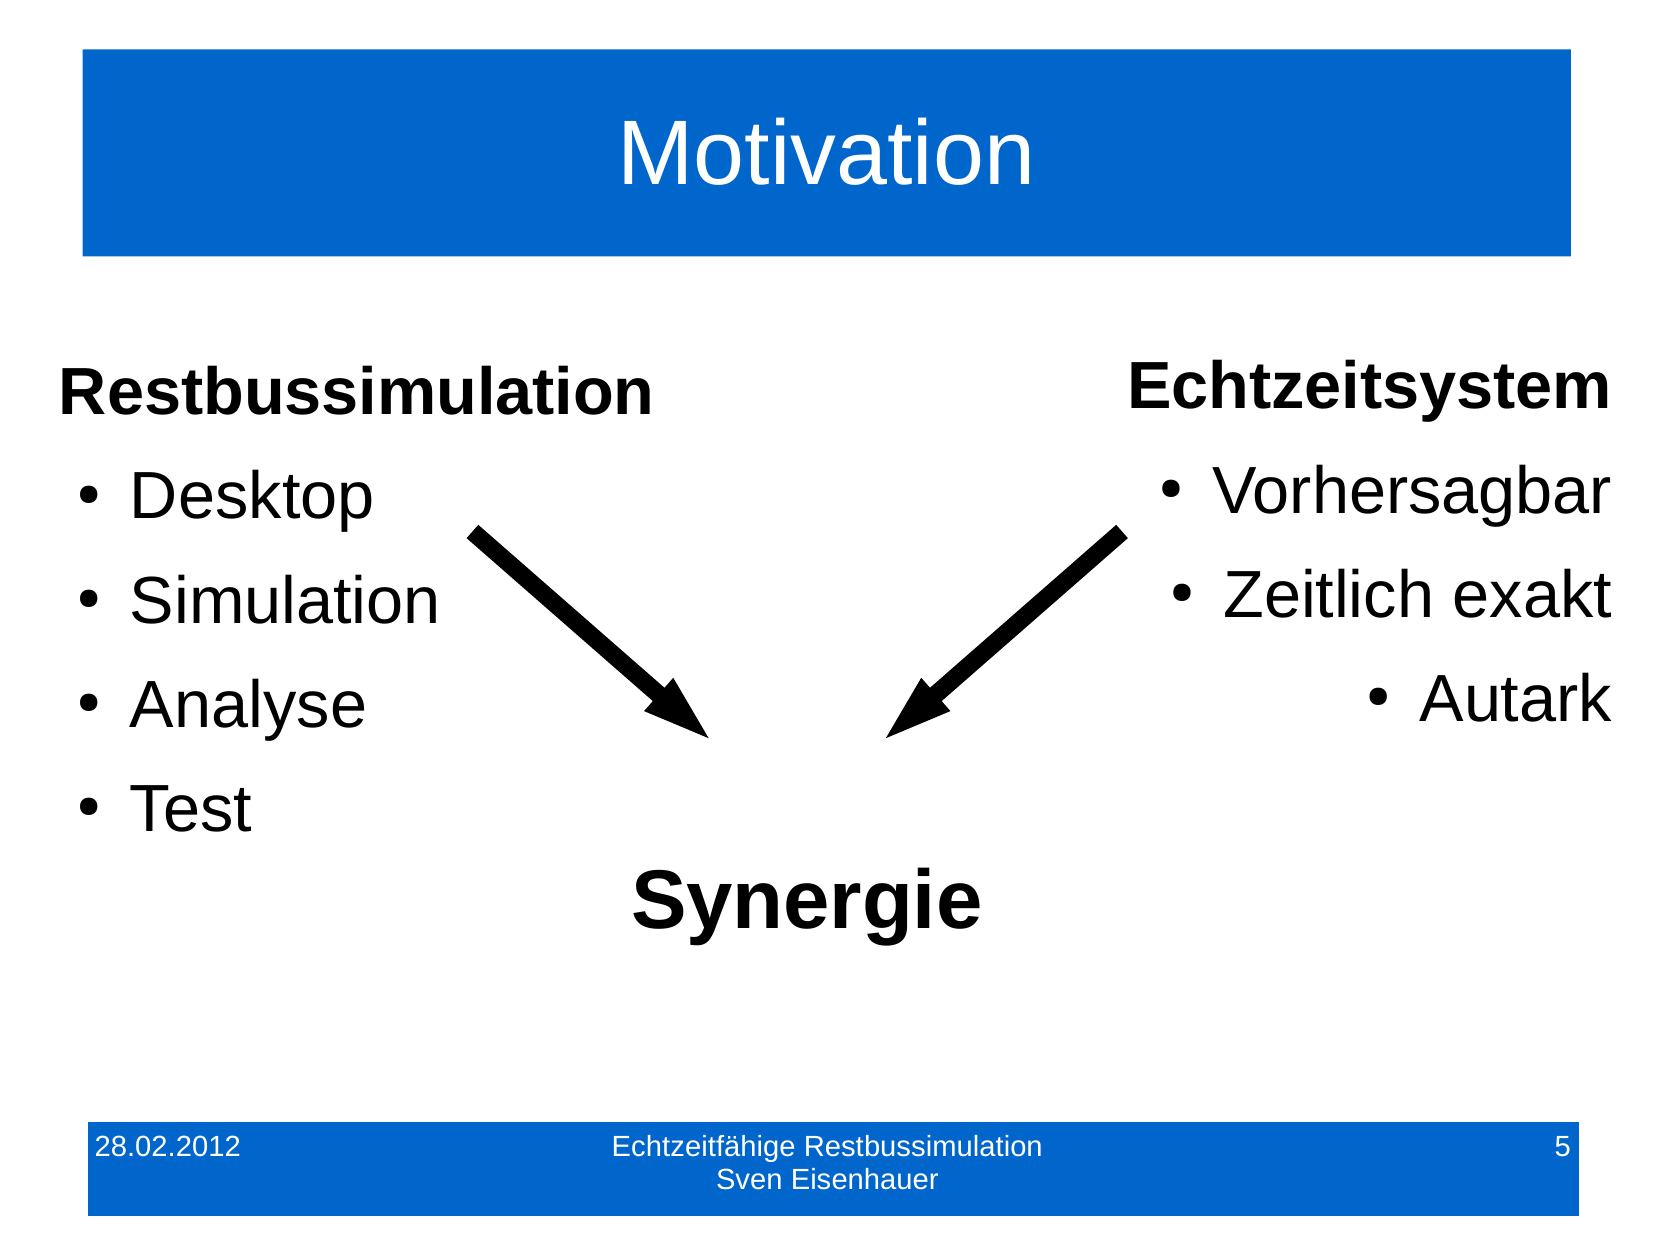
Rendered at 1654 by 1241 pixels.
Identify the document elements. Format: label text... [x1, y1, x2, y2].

list Restbussimulation Desktop Simulation Analyse Test [59, 354, 680, 847]
title Motivation [82, 49, 1571, 257]
list Synergie [597, 853, 1016, 963]
list Echtzeitsystem Vorhersagbar Zeitlich exakt Autark [1106, 348, 1613, 736]
